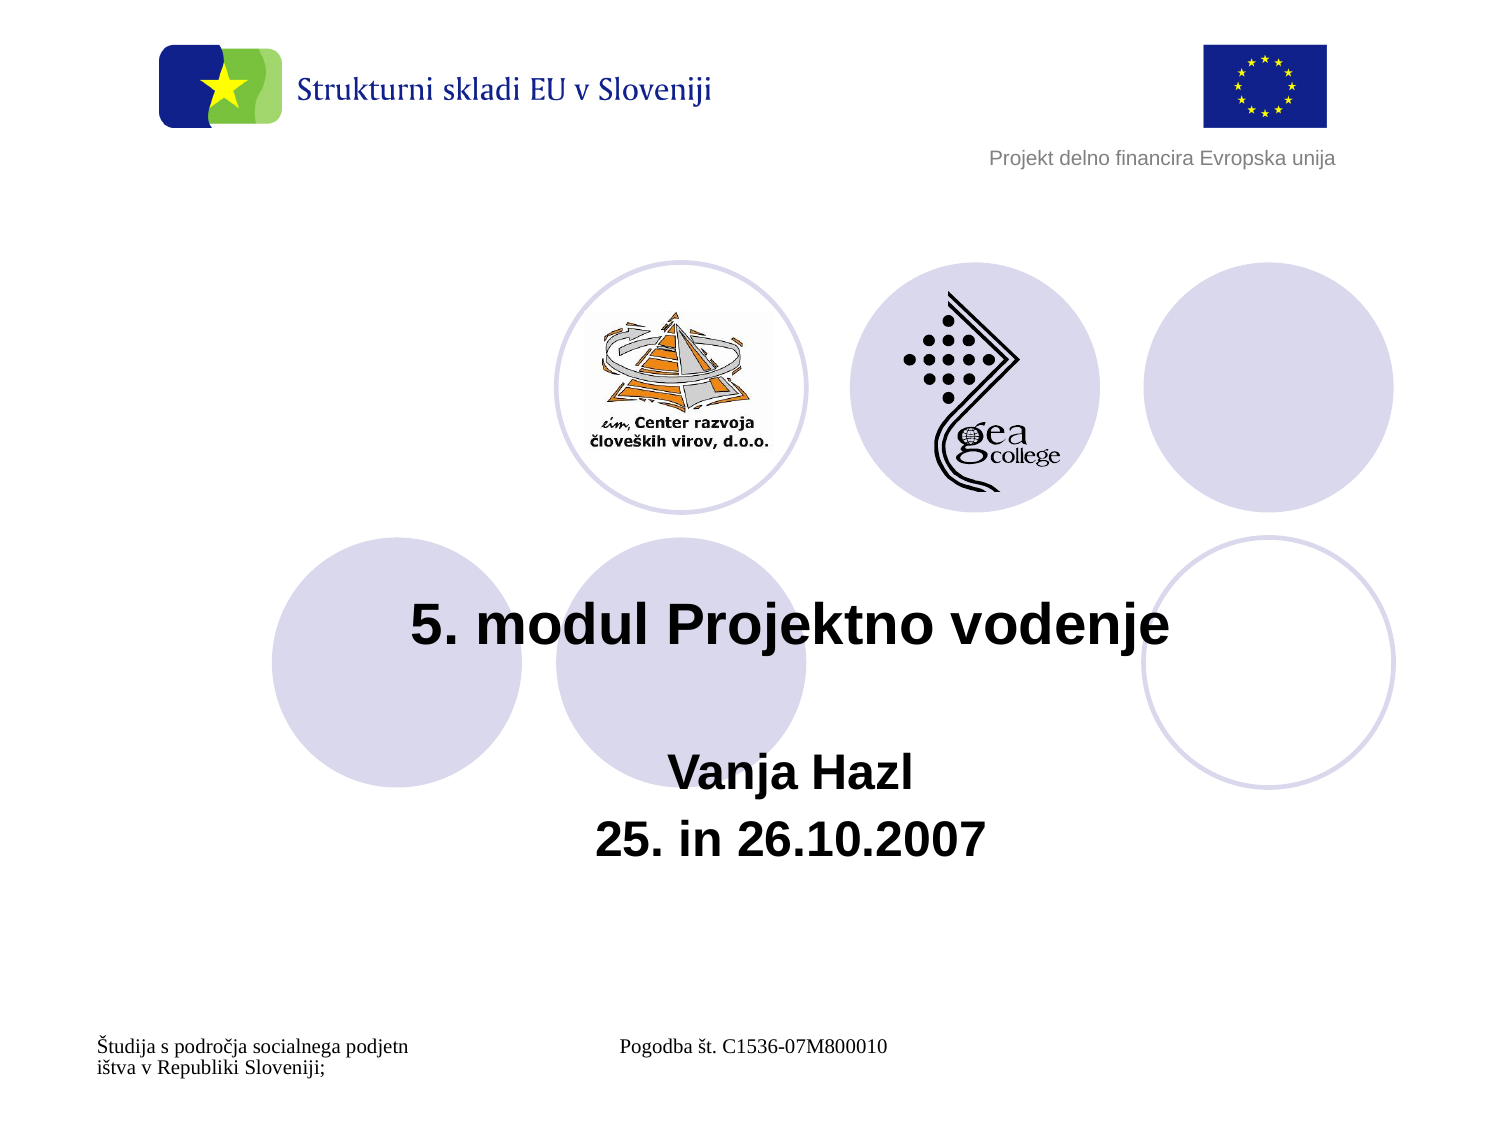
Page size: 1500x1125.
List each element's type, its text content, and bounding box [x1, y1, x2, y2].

picture [584, 311, 774, 452]
picture [903, 290, 1061, 492]
text_box Projekt delno financira Evropska unija [974, 137, 1365, 178]
picture [159, 42, 1329, 130]
subtitle 5. modul Projektno vodenje Vanja Hazl 25. in 26.10.2007 [194, 586, 1388, 875]
